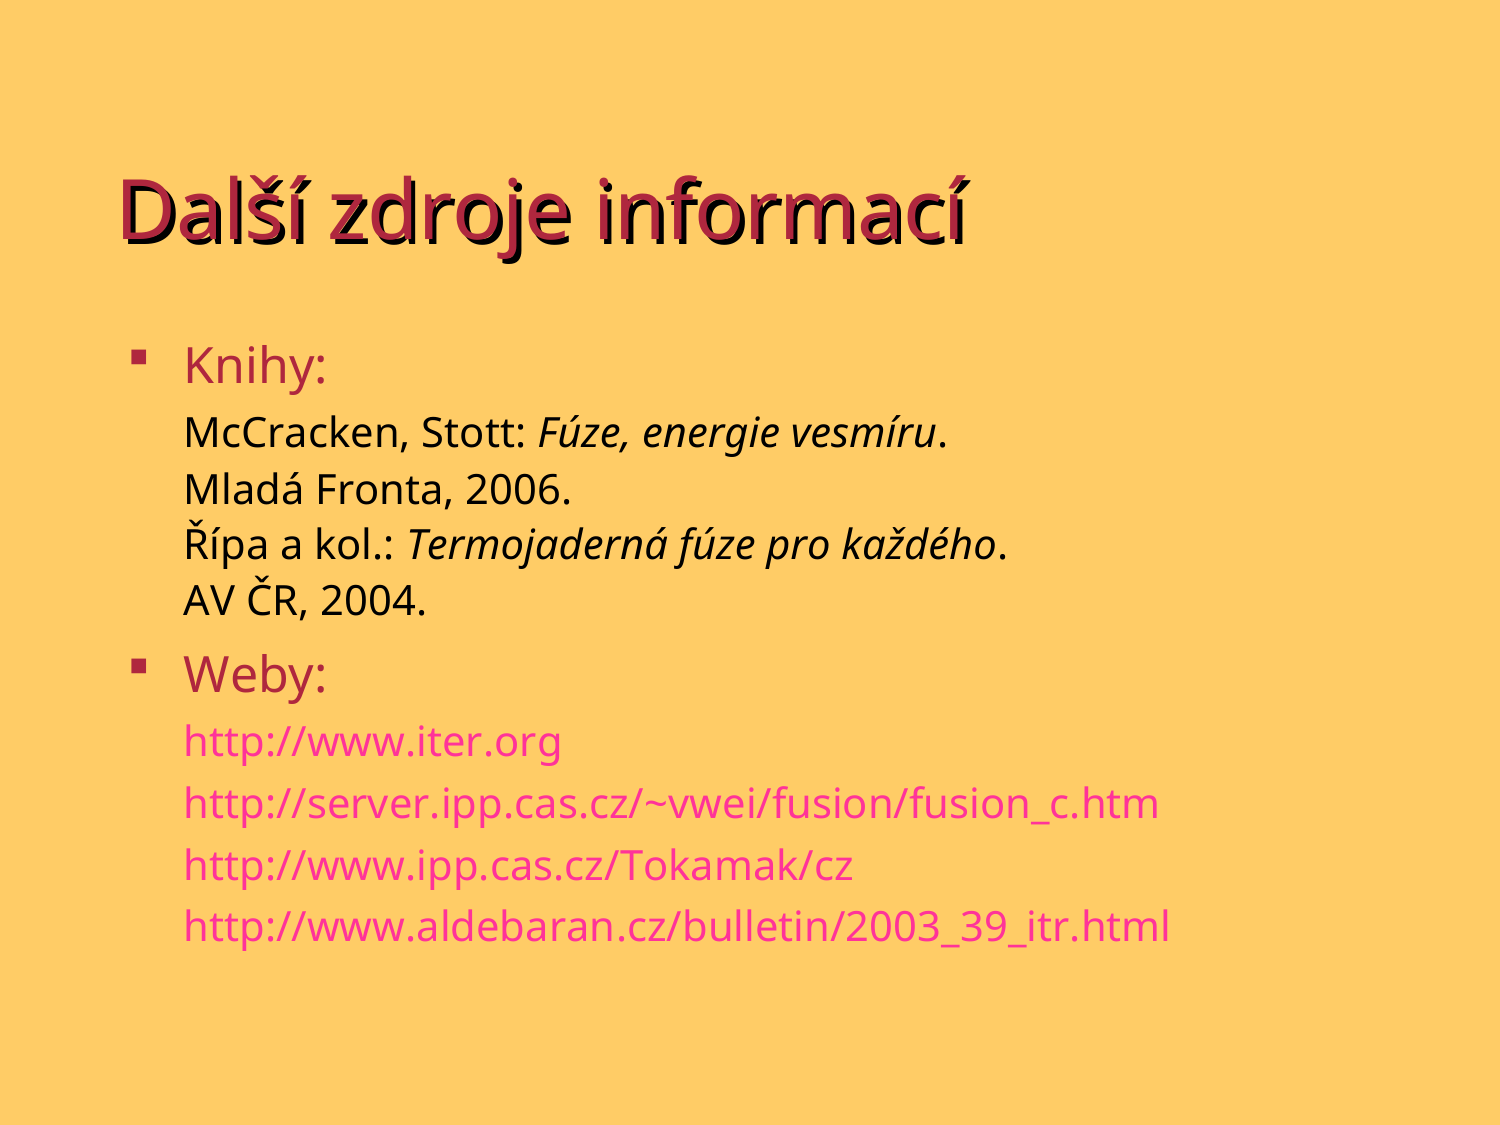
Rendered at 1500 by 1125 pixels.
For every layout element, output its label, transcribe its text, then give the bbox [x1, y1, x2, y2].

list Knihy: McCracken, Stott: Fúze, energie vesmíru. Mladá Fronta, 2006. Řípa a kol.: Termojaderná fúze pro každého. AV ČR, 2004. Weby: http://www.iter.org http://server.ipp.cas.cz/~vwei/fusion/fusion_c.htm http://www.ipp.cas.cz/Tokamak/cz http://www.aldebaran.cz/bulletin/2003_39_itr.html [112, 337, 1388, 1036]
title Další zdroje informací [0, 86, 1329, 327]
